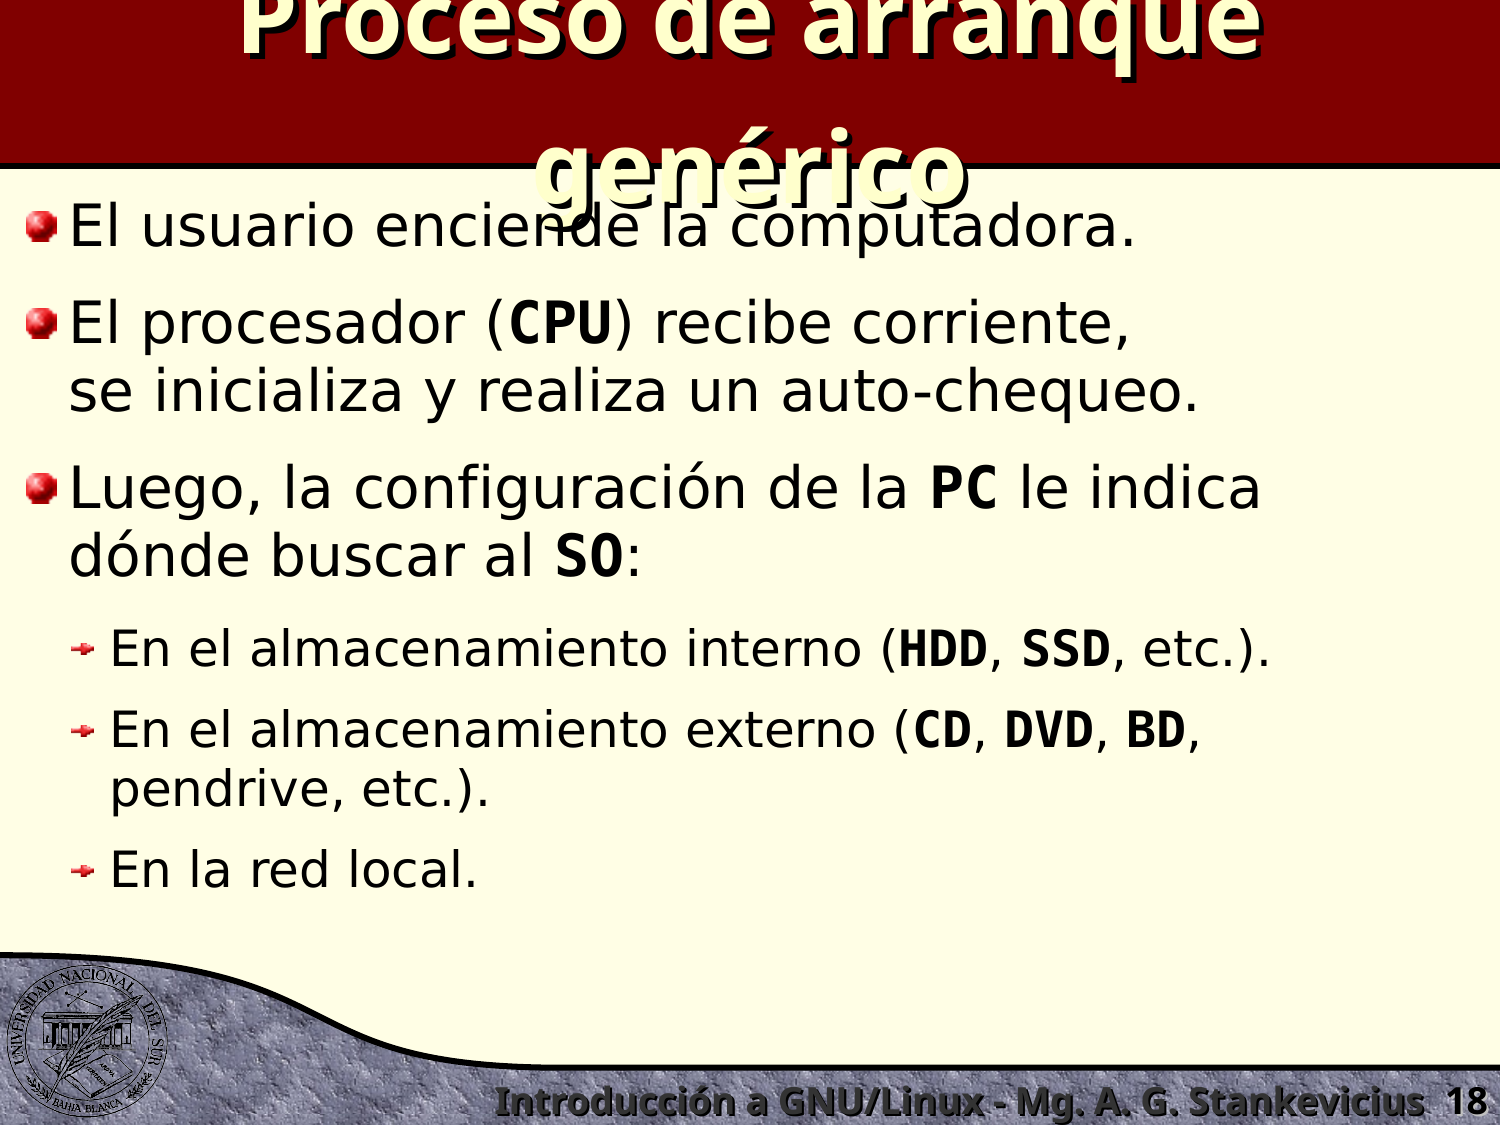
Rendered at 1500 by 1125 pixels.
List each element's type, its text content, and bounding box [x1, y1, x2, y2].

picture [1059, 1100, 1065, 1110]
title Proceso de arranque genérico [15, 12, 1485, 153]
list El usuario enciende la computadora. El procesador (CPU) recibe corriente, se inicializa y realiza un auto-chequeo. Luego, la configuración de la PC le indica dónde buscar al SO: En el almacenamiento interno (HDD, SSD, etc.). En el almacenamiento externo (CD, DVD, BD, pendrive, etc.). En la red local. [11, 192, 1486, 935]
picture [0, 956, 1500, 1125]
